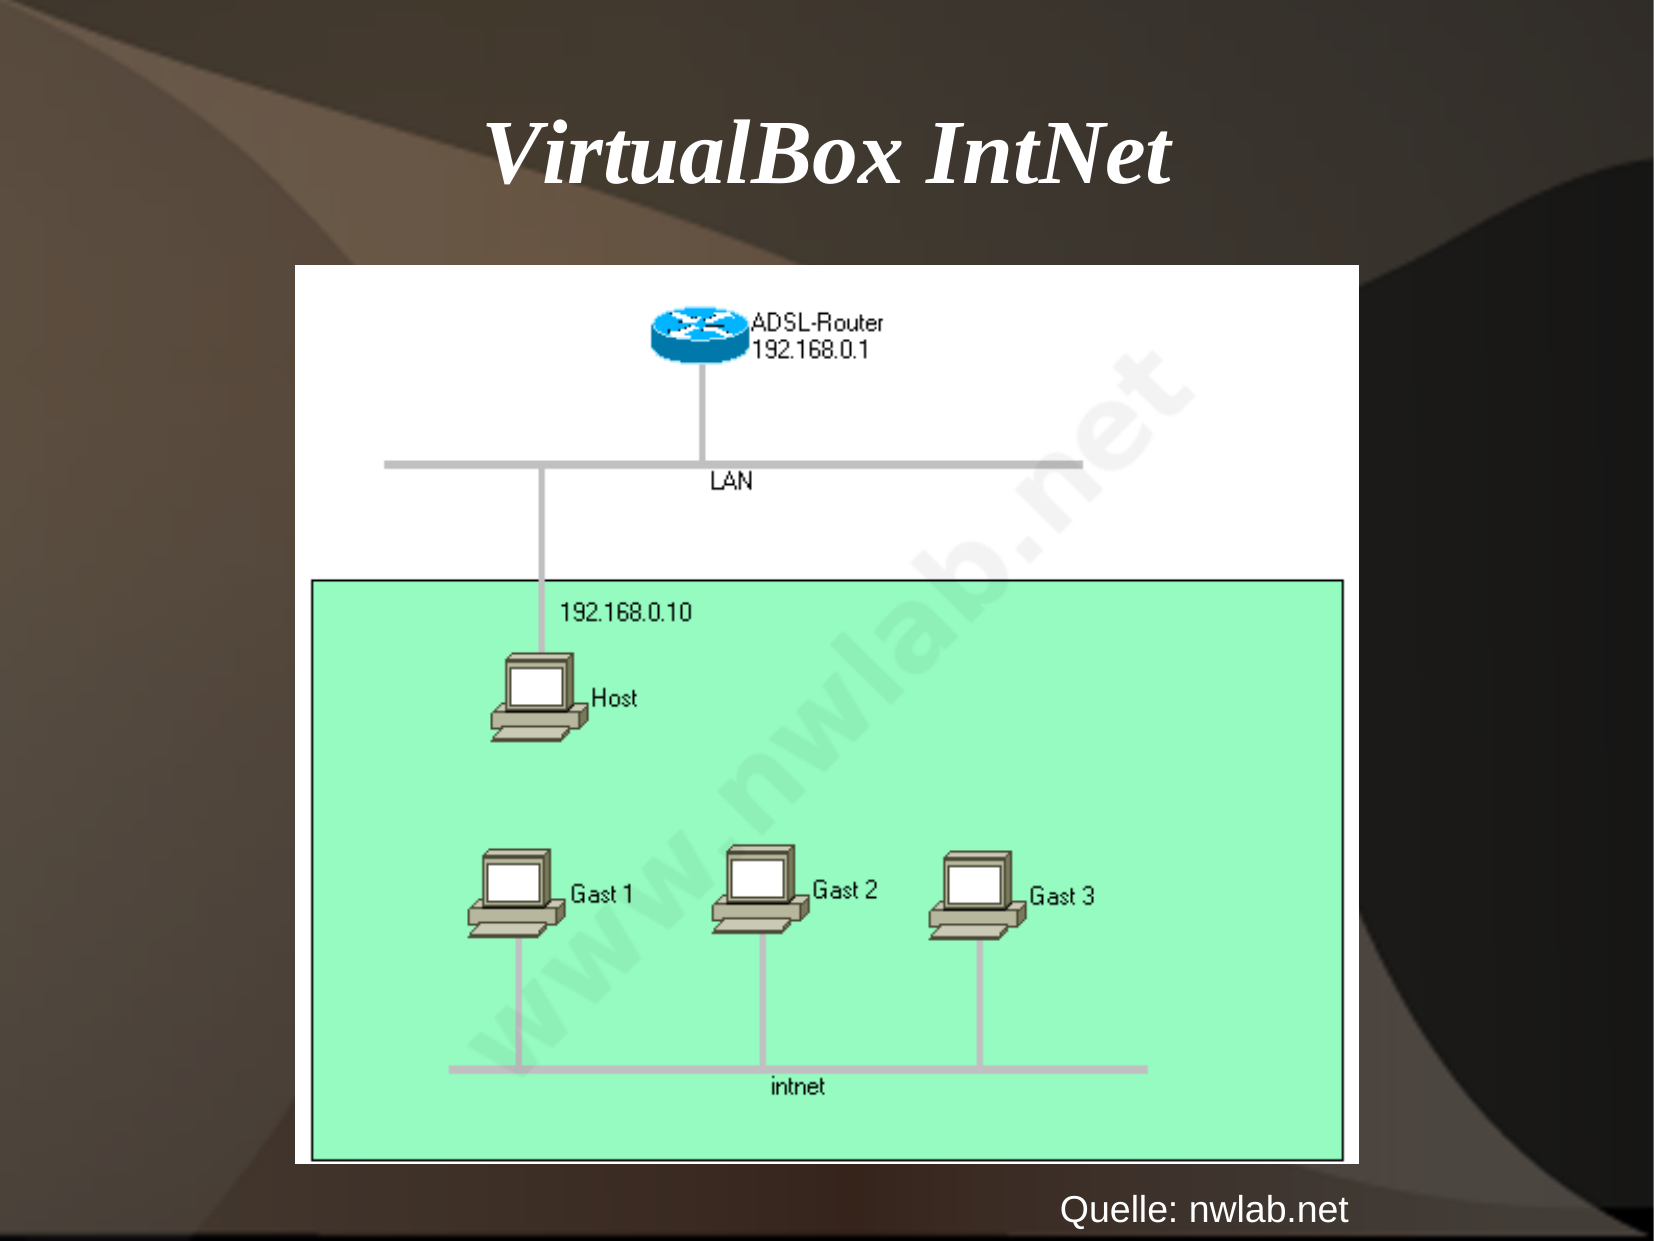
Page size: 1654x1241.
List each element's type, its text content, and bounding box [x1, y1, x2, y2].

picture [0, 0, 1654, 1241]
text_box Quelle: nwlab.net [1045, 1181, 1365, 1238]
title VirtualBox IntNet [82, 56, 1571, 250]
